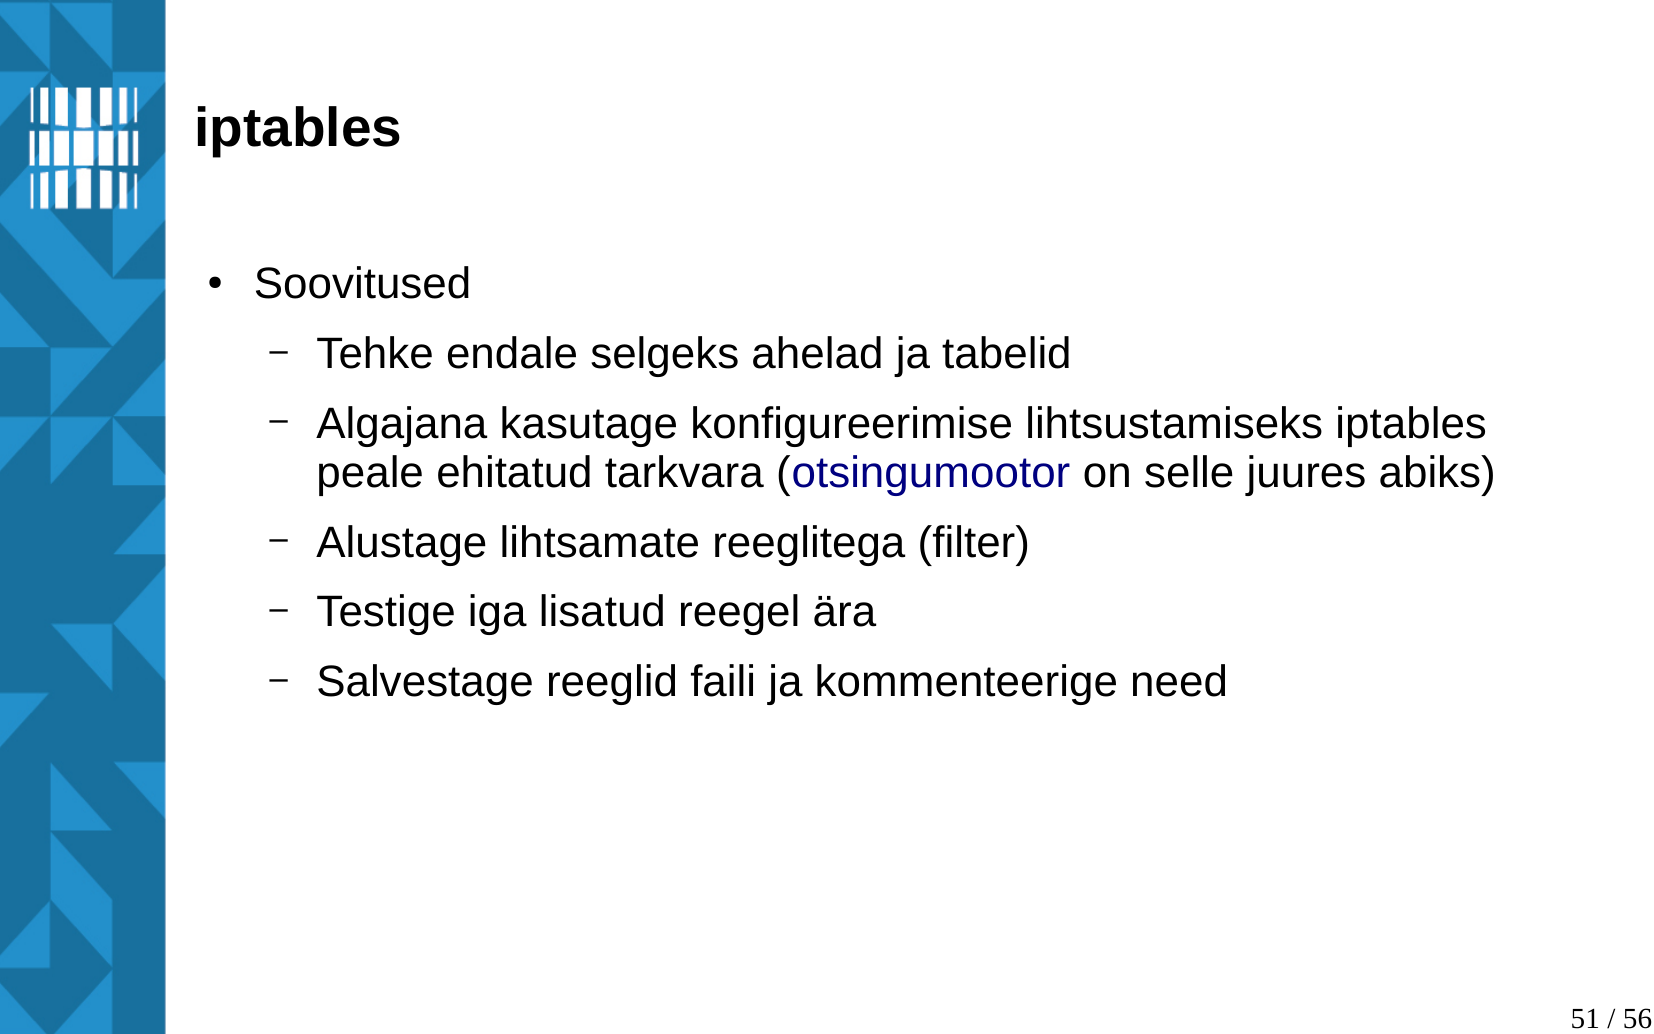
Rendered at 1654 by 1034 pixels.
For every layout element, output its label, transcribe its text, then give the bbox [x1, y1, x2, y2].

list Soovitused Tehke endale selgeks ahelad ja tabelid Algajana kasutage konfigureerimise lihtsustamiseks iptables peale ehitatud tarkvara (otsingumootor on selle juures abiks) Alustage lihtsamate reeglitega (filter) Testige iga lisatud reegel ära Salvestage reeglid faili ja kommenteerige need [191, 258, 1536, 709]
title iptables [194, 41, 1501, 214]
